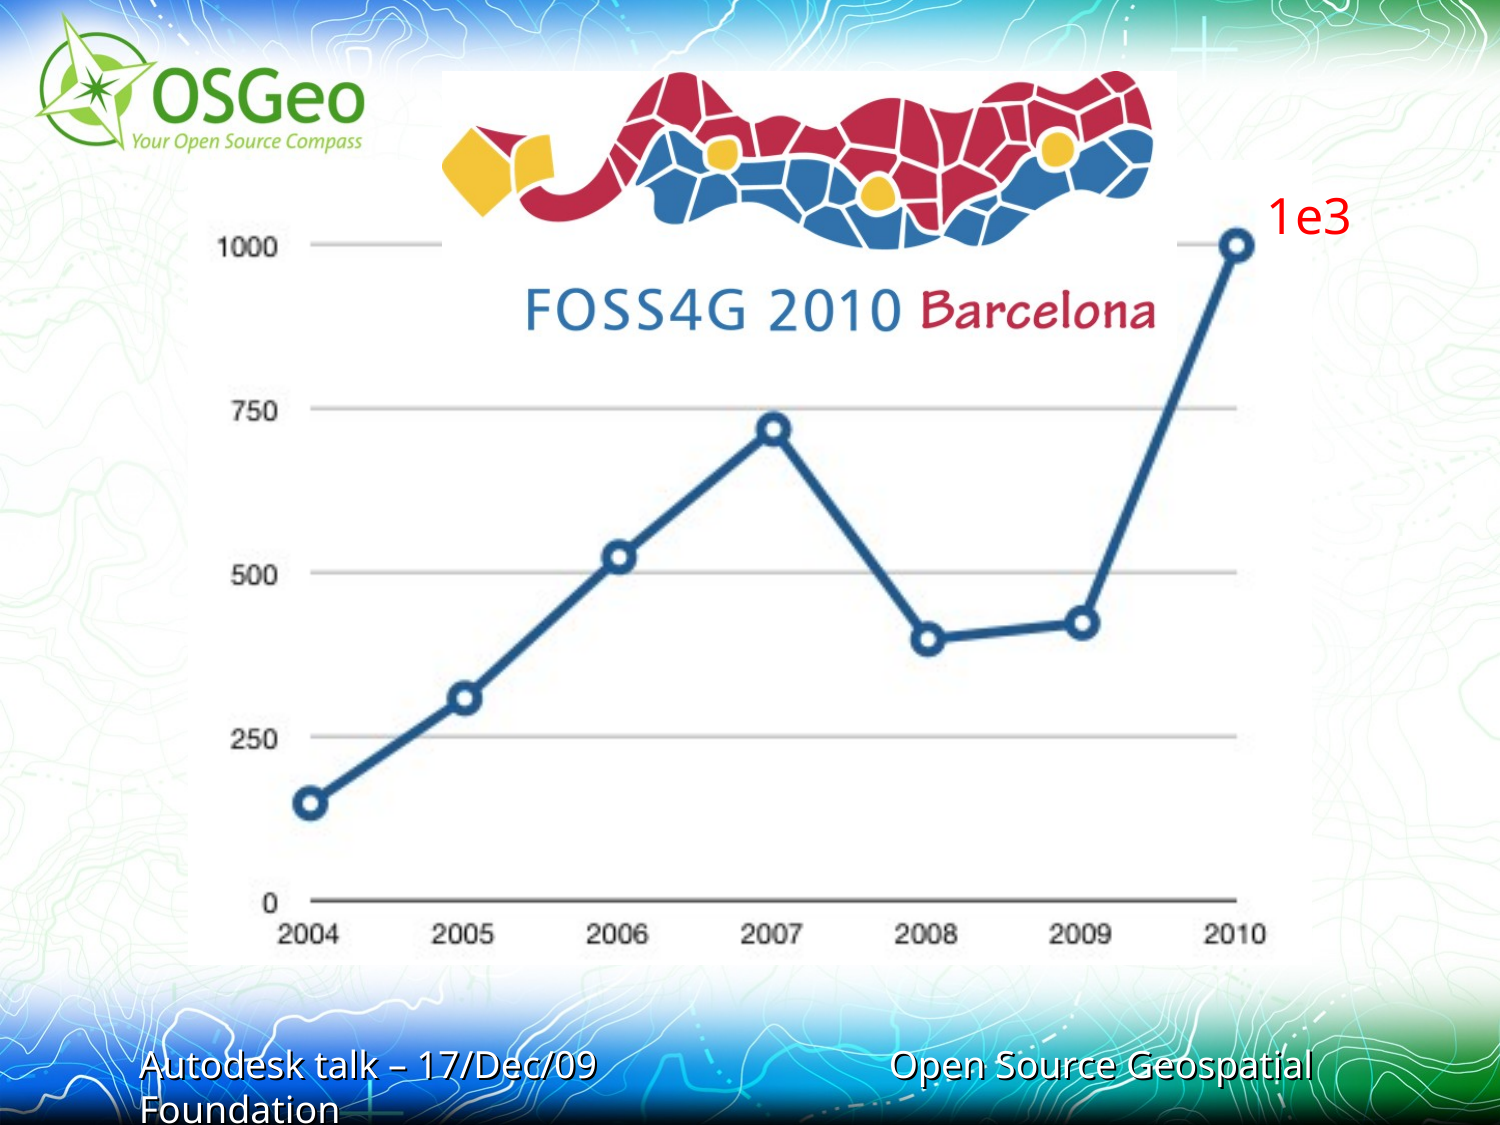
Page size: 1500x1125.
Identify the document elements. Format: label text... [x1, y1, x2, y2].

picture [212, 1107, 223, 1125]
picture [325, 1107, 336, 1125]
picture [0, 0, 1500, 1125]
text_box 1e3 [1251, 177, 1375, 252]
picture [234, 1107, 244, 1121]
picture [165, 1107, 175, 1121]
picture [257, 1115, 265, 1121]
picture [301, 1107, 311, 1121]
